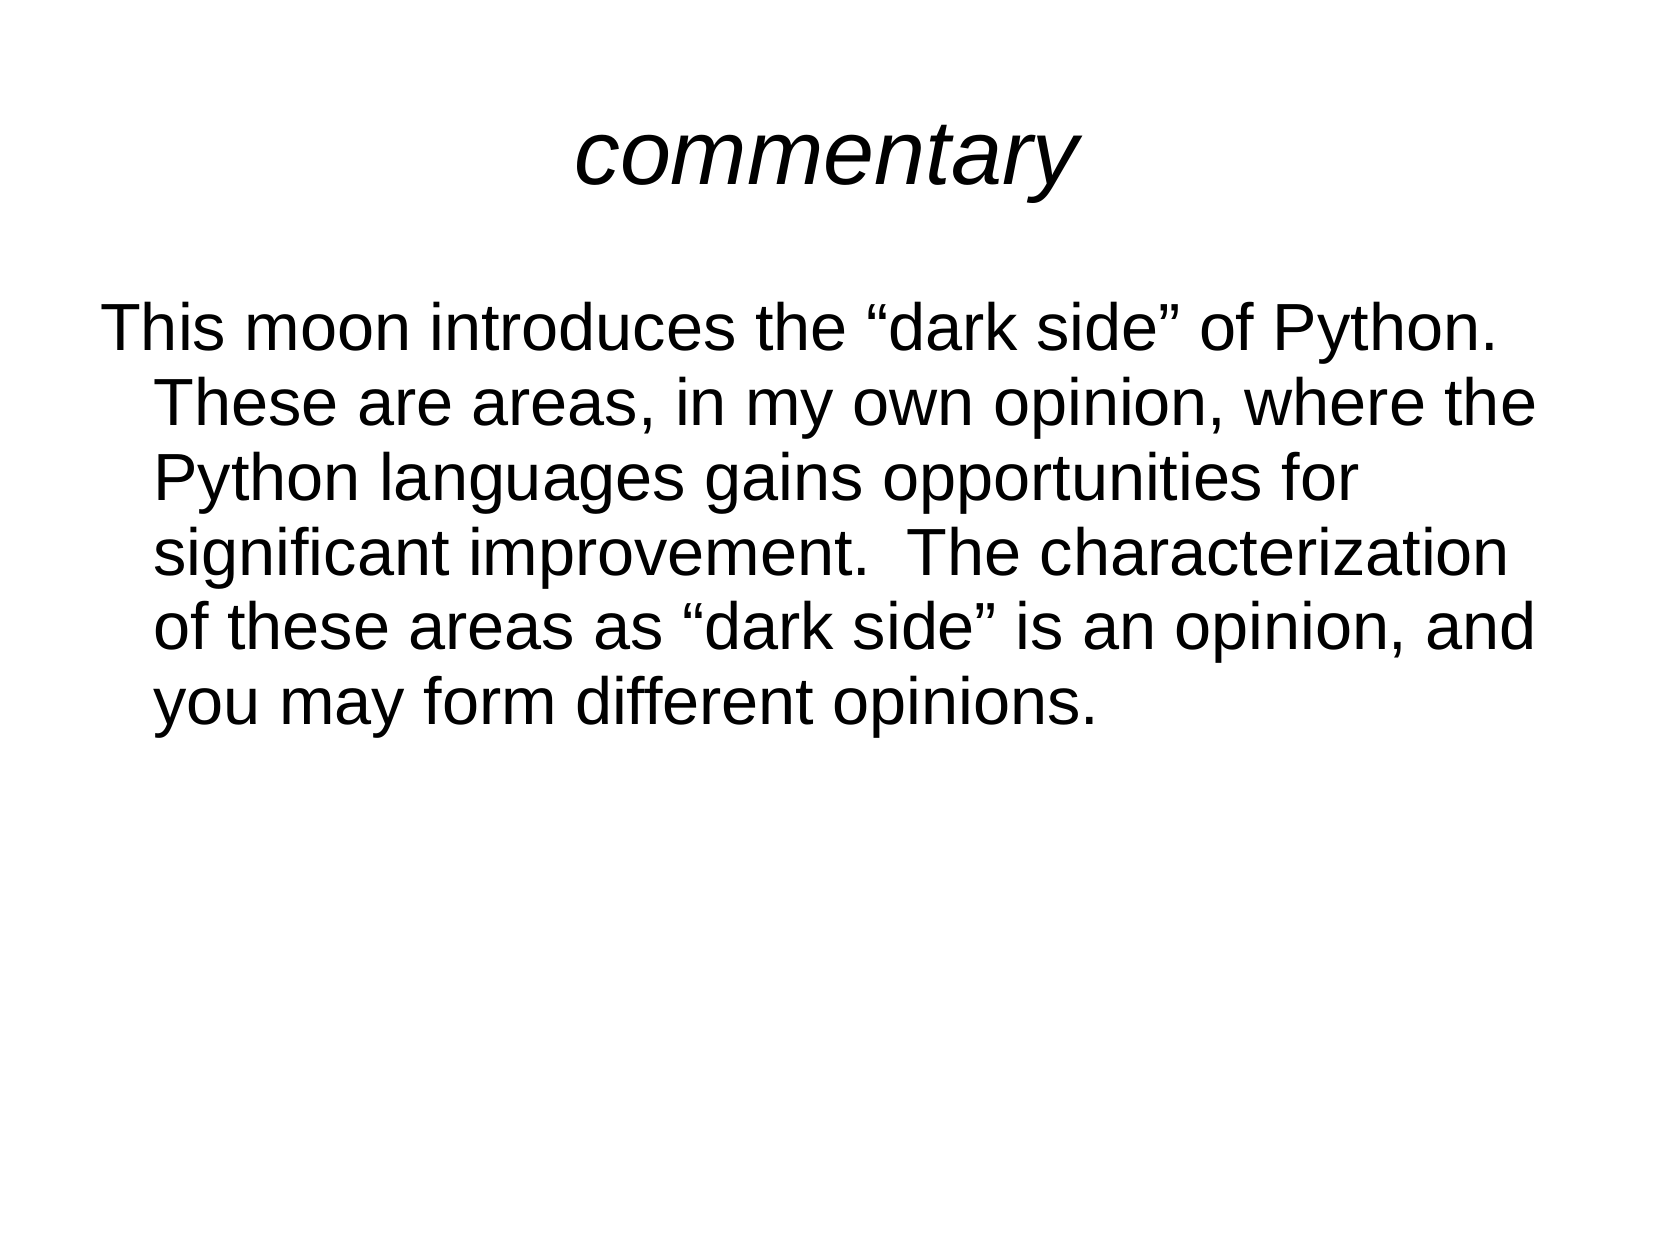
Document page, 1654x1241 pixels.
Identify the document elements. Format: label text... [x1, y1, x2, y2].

title commentary [82, 56, 1571, 250]
list This moon introduces the “dark side” of Python. These are areas, in my own opinion, where the Python languages gains opportunities for significant improvement. The characterization of these areas as “dark side” is an opinion, and you may form different opinions. [82, 290, 1571, 1094]
